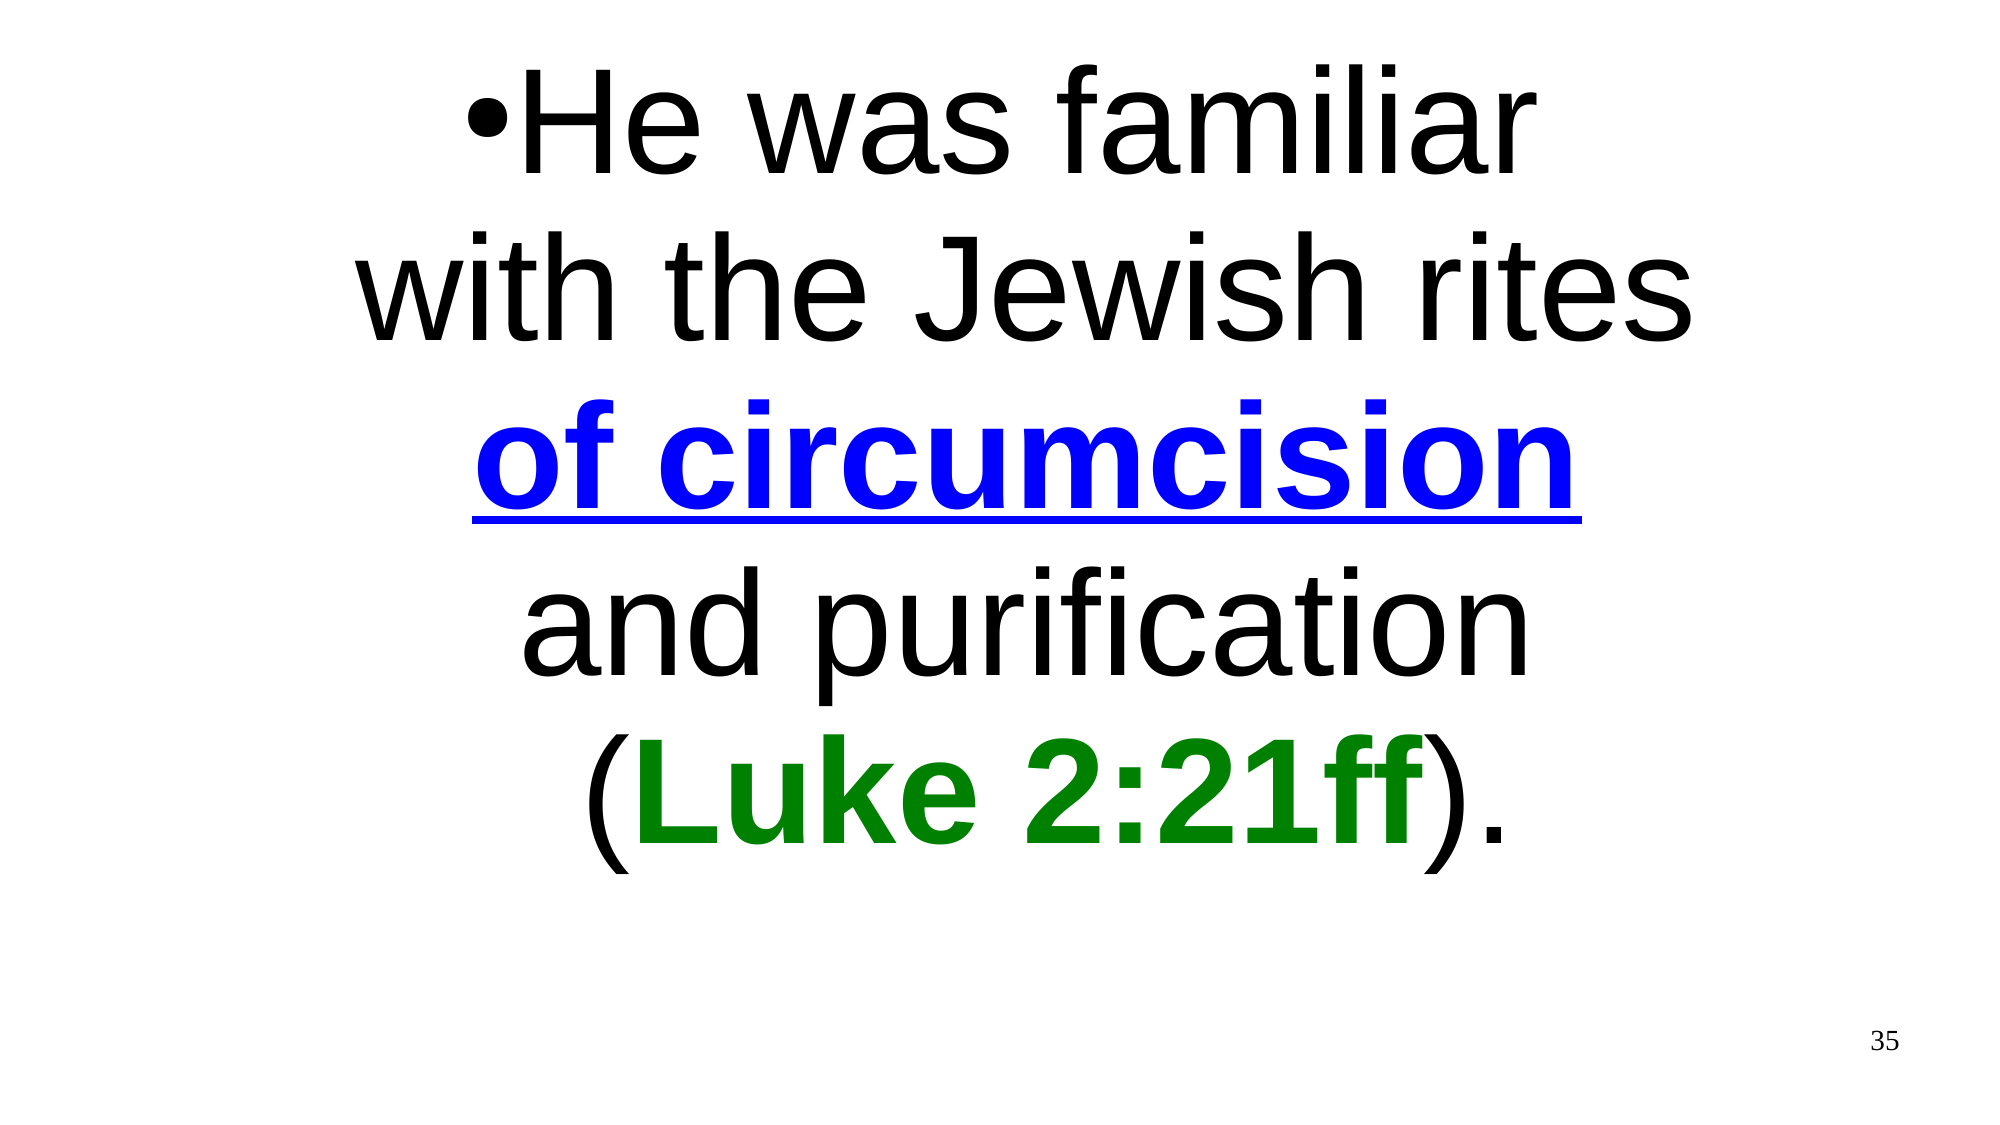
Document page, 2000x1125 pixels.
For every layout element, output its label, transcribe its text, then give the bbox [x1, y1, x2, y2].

list He was familiar with the Jewish rites of circumcision and purification (Luke 2:21ff). [37, 37, 1988, 1125]
